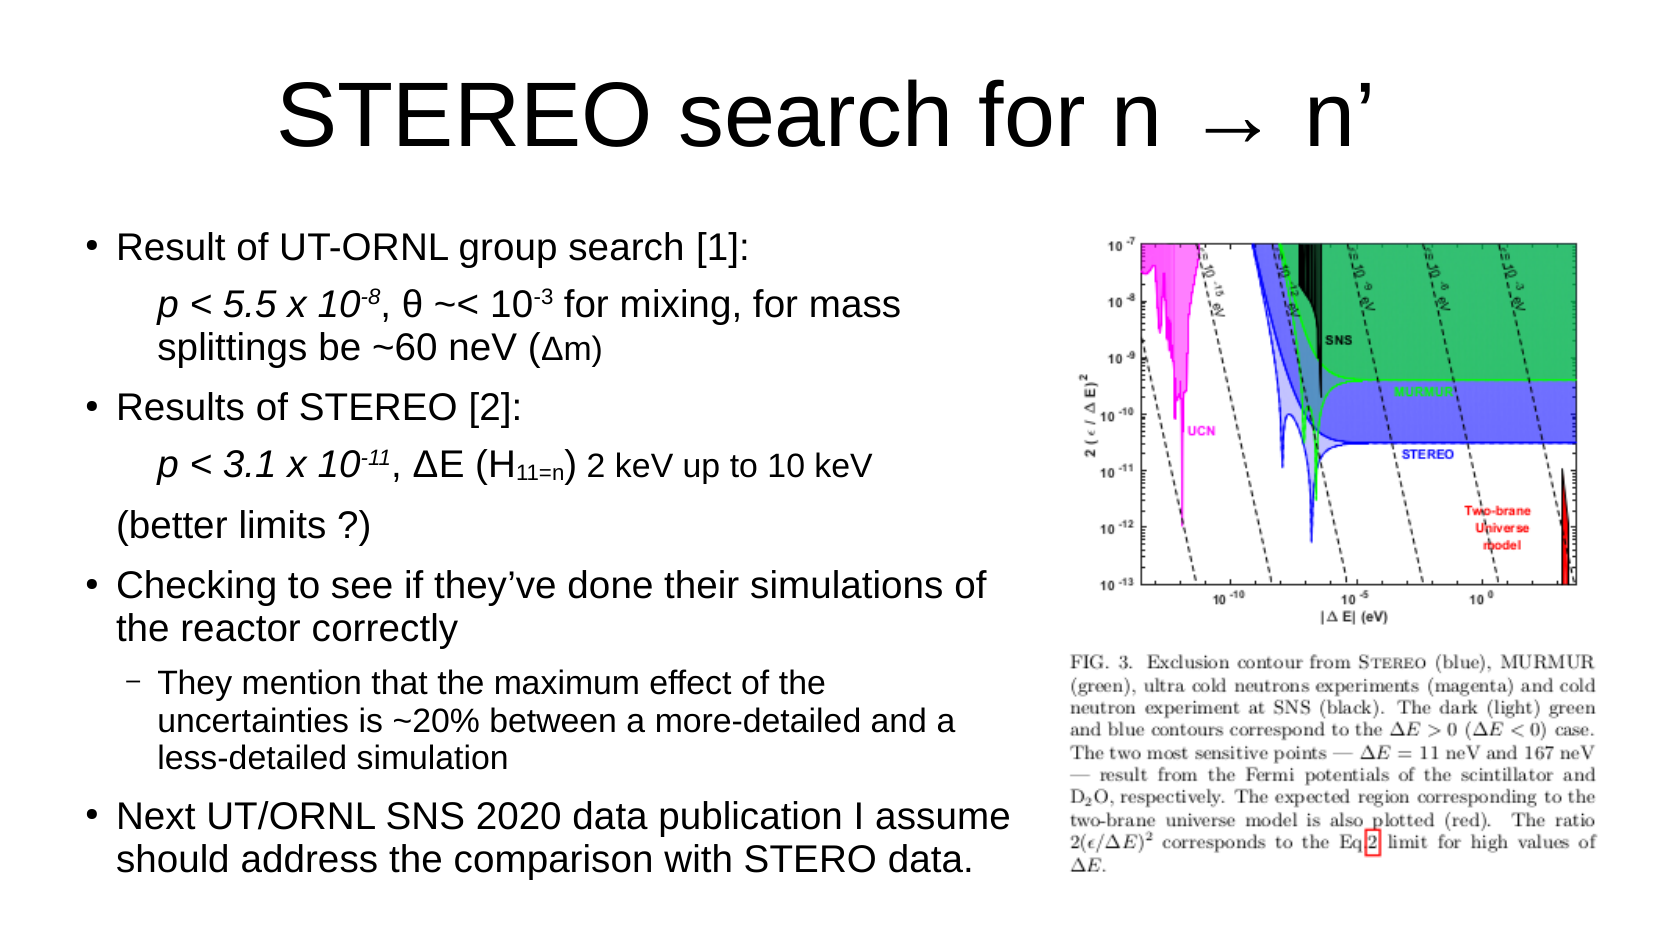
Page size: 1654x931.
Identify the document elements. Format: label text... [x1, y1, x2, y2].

title STEREO search for n → n’ [82, 37, 1571, 193]
list Result of UT-ORNL group search [1]: p < 5.5 x 10-8, θ ~< 10-3 for mixing, for mass splittings be ~60 neV (Δm) Results of STEREO [2]: p < 3.1 x 10-11, ΔE (H11=n) 2 keV up to 10 keV (better limits ?) Checking to see if they’ve done their simulations of the reactor correctly They mention that the maximum effect of the uncertainties is ~20% between a more-detailed and a less-detailed simulation Next UT/ORNL SNS 2020 data publication I assume should address the comparison with STERO data. [75, 225, 1013, 901]
picture [1050, 223, 1618, 901]
